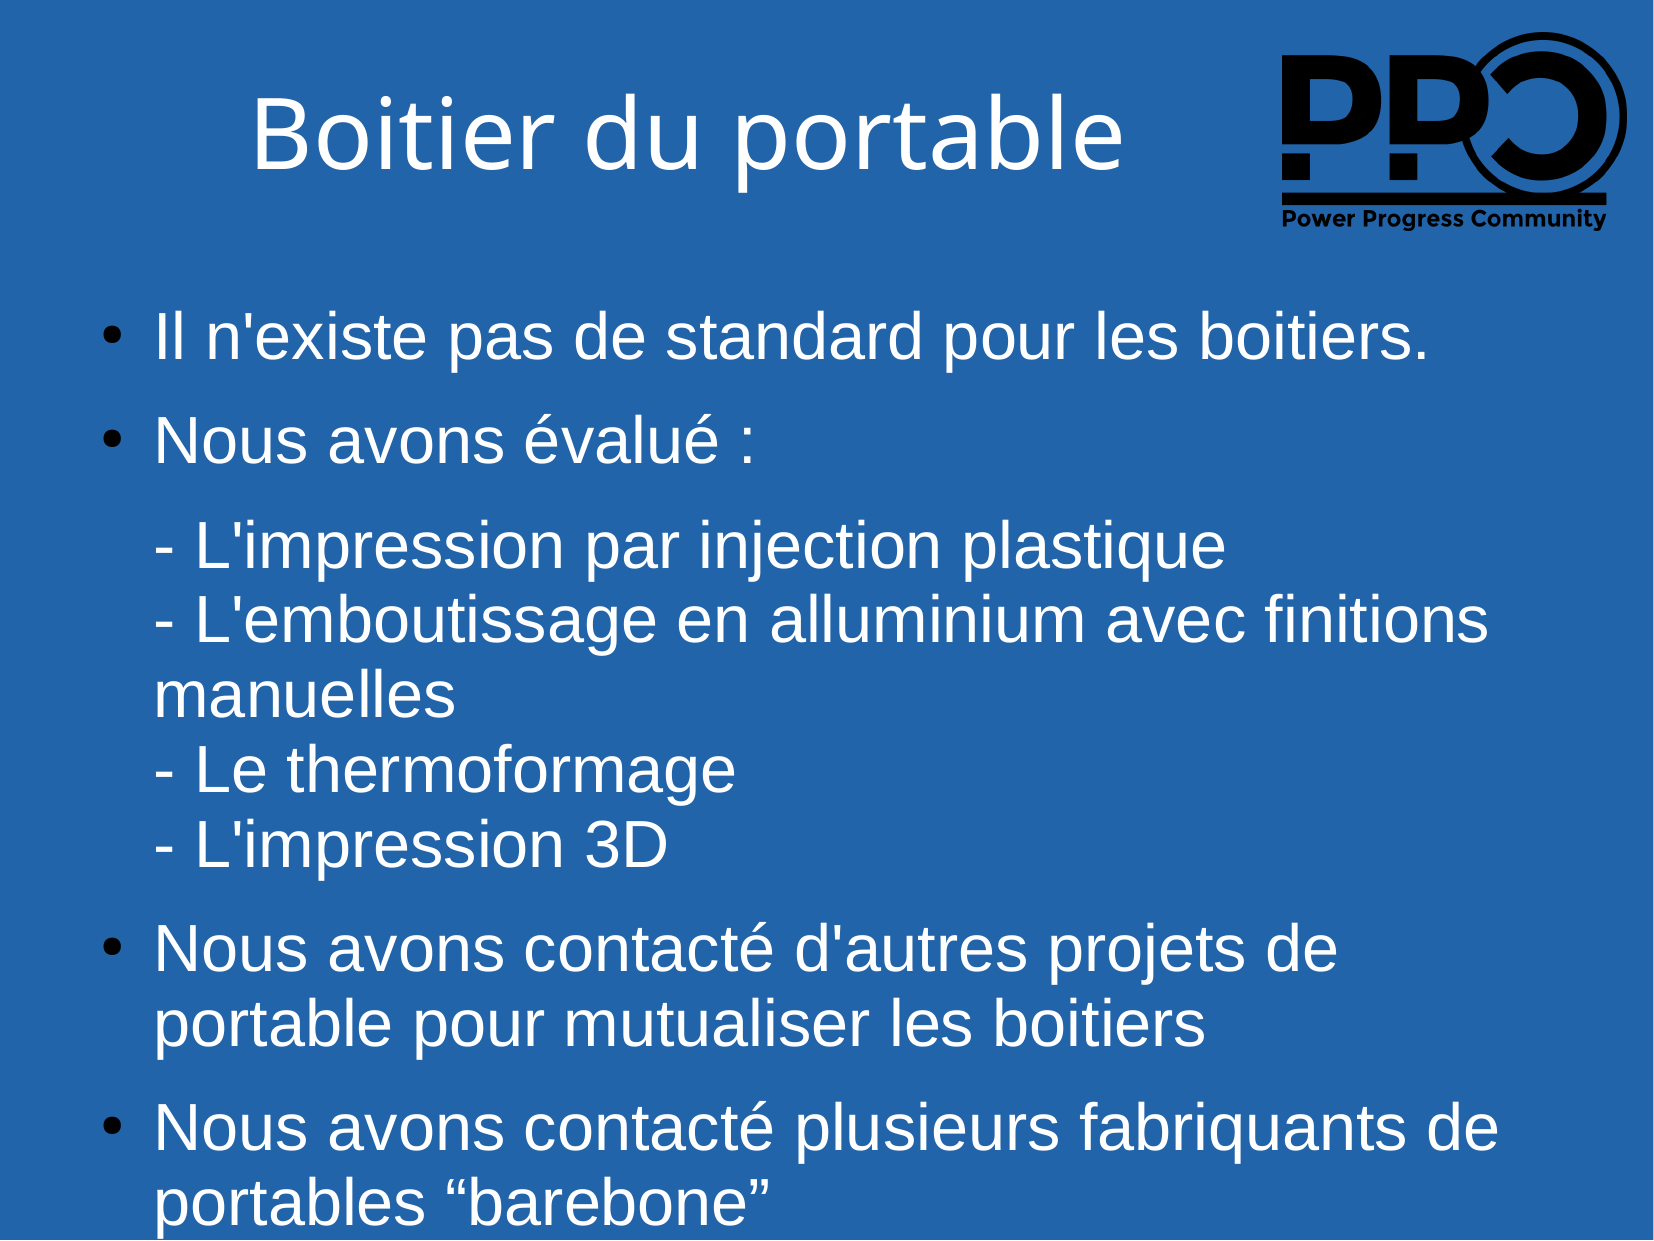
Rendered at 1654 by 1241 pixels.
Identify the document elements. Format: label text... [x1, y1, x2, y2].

picture [1282, 32, 1627, 232]
list Il n'existe pas de standard pour les boitiers. Nous avons évalué : - L'impression par injection plastique - L'emboutissage en alluminium avec finitions manuelles - Le thermoformage - L'impression 3D Nous avons contacté d'autres projets de portable pour mutualiser les boitiers Nous avons contacté plusieurs fabriquants de portables “barebone” [82, 299, 1571, 1019]
title Boitier du portable [82, 49, 1282, 212]
